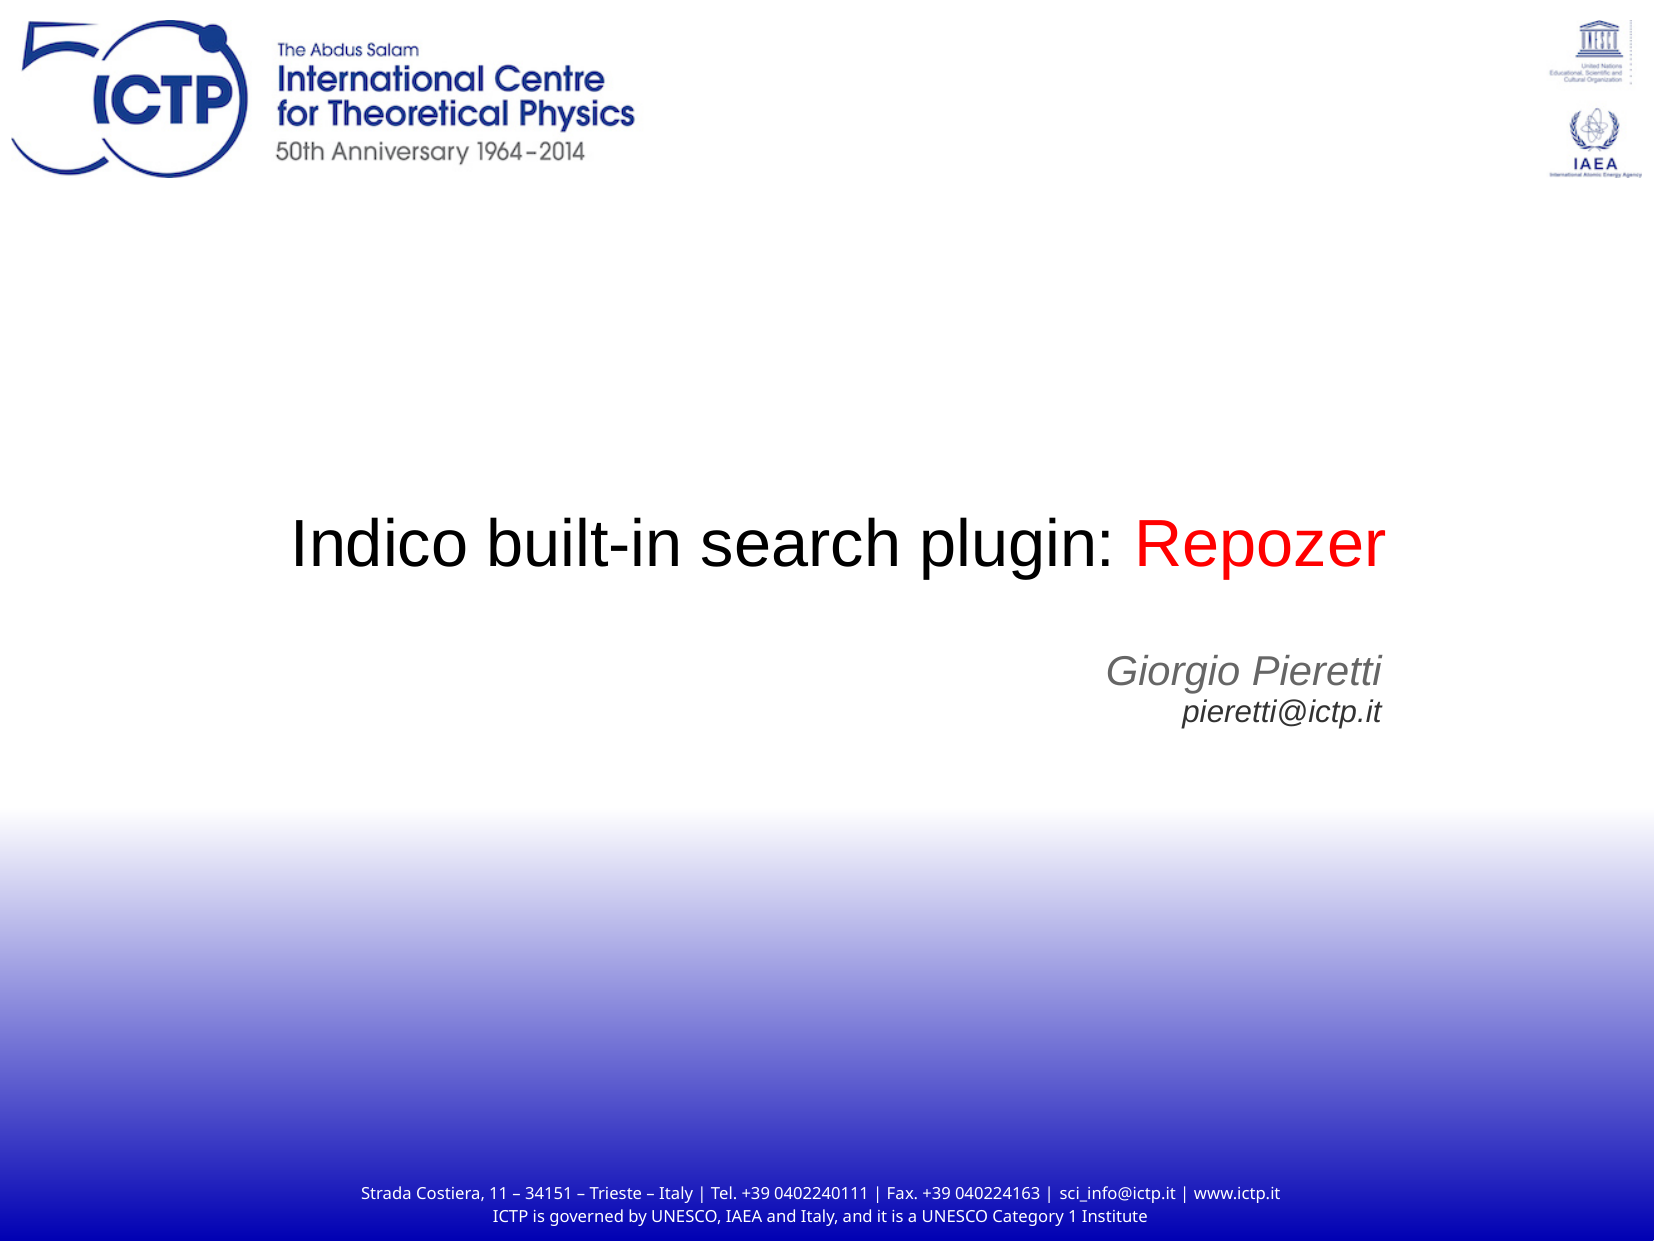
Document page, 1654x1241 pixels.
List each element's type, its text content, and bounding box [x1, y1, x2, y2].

picture [11, 20, 1642, 178]
subtitle Indico built-in search plugin: Repozer [94, 236, 1583, 851]
